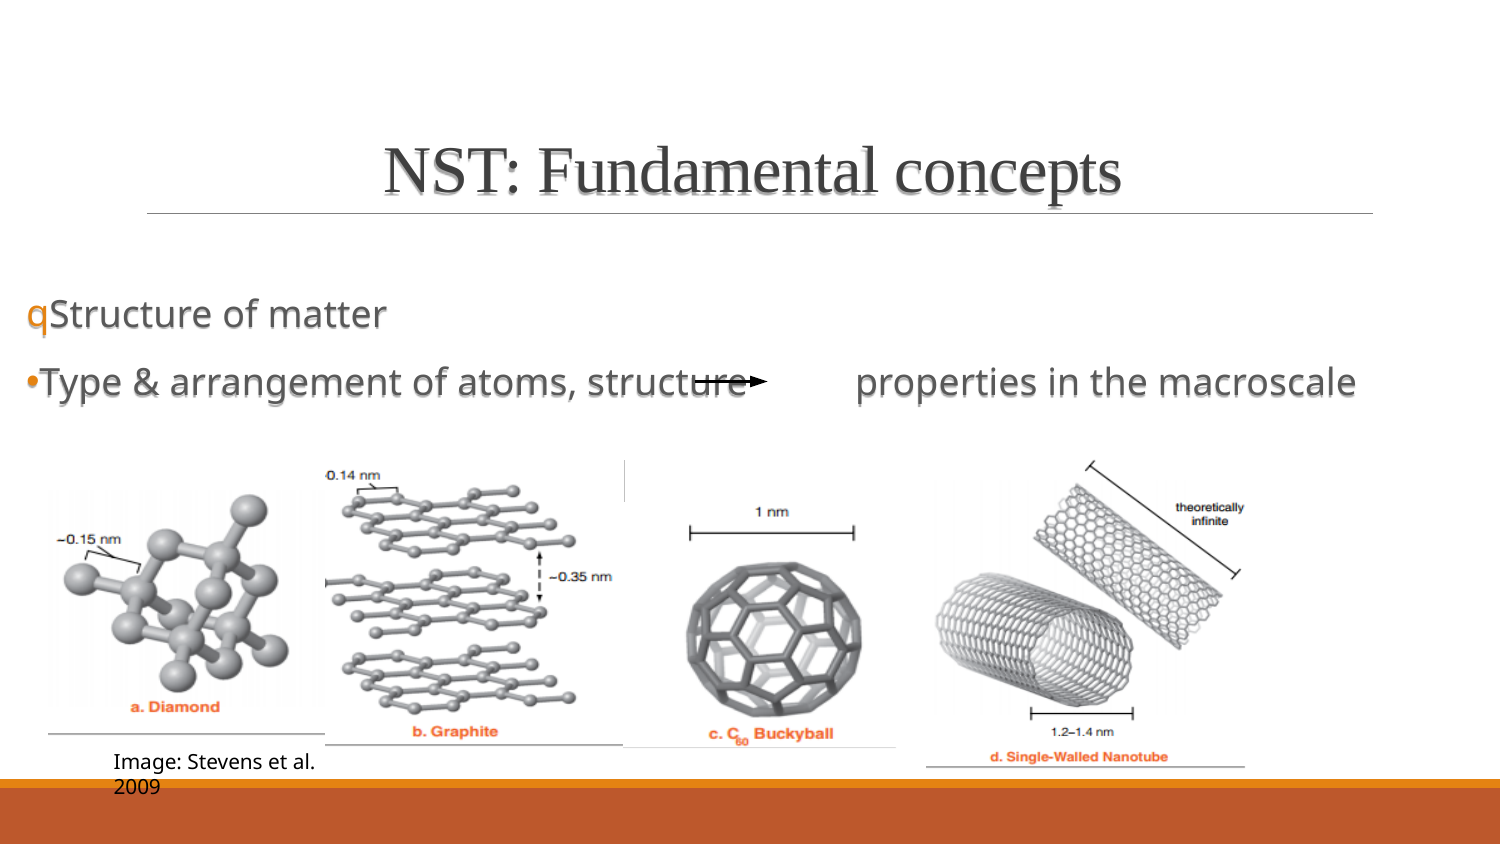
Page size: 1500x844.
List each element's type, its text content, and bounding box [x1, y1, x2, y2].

picture [926, 456, 1247, 766]
picture [48, 456, 898, 747]
title NST: Fundamental concepts [134, 35, 1373, 213]
text_box Image: Stevens et al. 2009 [98, 740, 372, 782]
list Structure of matter Type & arrangement of atoms, structure properties in the macroscale [26, 213, 1474, 783]
